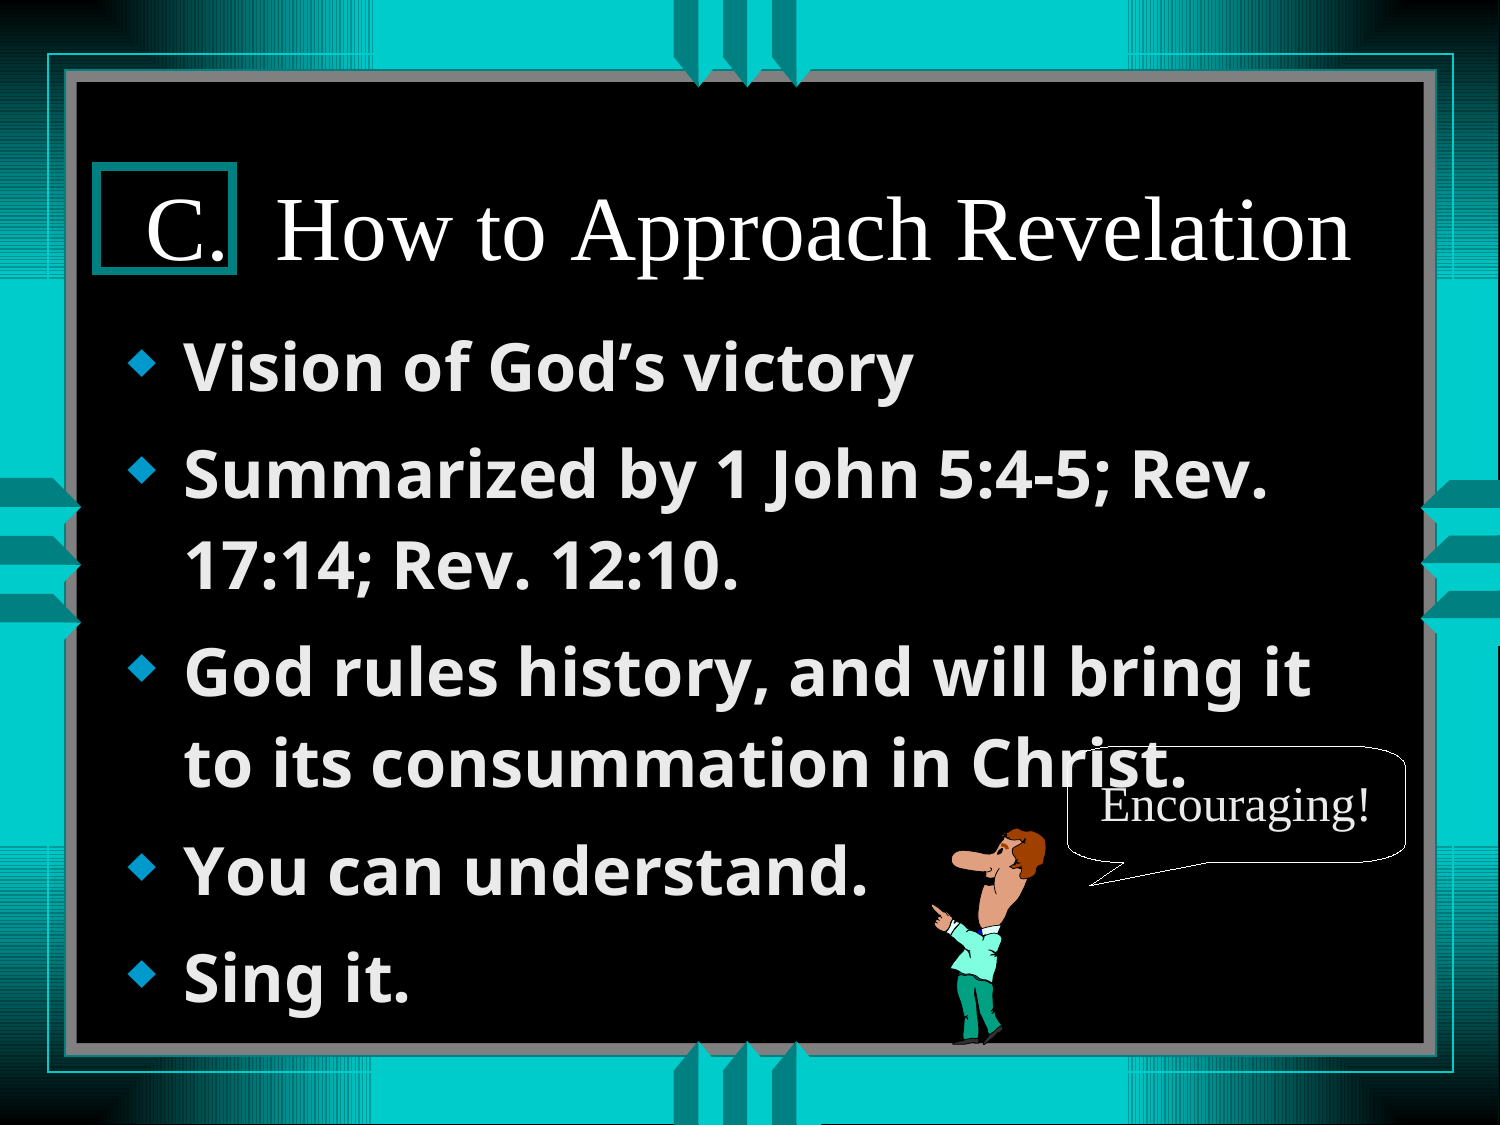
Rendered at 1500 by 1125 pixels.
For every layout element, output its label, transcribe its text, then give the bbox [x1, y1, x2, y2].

text_box Encouraging! [1067, 746, 1406, 886]
title C. How to Approach Revelation [65, 99, 1435, 288]
picture [926, 824, 1051, 1051]
list Vision of God’s victory Summarized by 1 John 5:4-5; Rev. 17:14; Rev. 12:10. God rules history, and will bring it to its consummation in Christ. You can understand. Sing it. [112, 312, 1388, 988]
